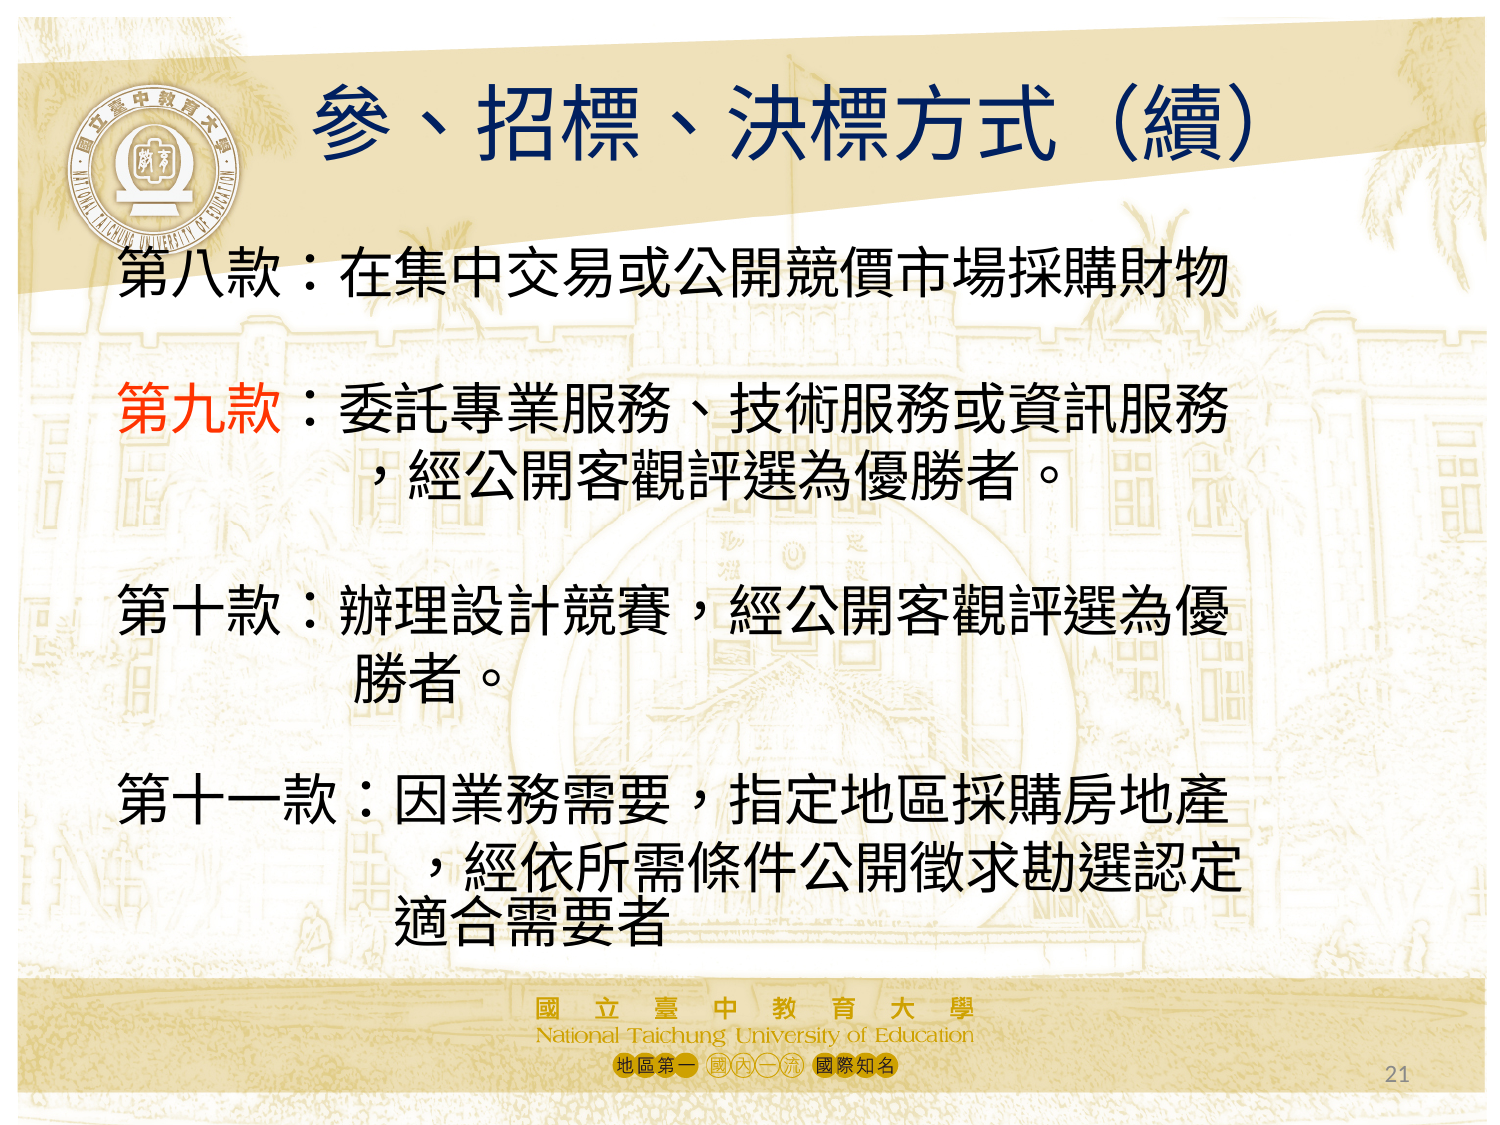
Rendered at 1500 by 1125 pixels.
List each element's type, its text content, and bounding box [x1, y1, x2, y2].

picture [0, 0, 1500, 1125]
text_box <編號> [1074, 1042, 1426, 1103]
title 參、招標、決標方式（續） [289, 45, 1329, 197]
list 第八款：在集中交易或公開競價市場採購財物 第九款：委託專業服務、技術服務或資訊服務 ，經公開客觀評選為優勝者。 第十款：辦理設計競賽，經公開客觀評選為優 勝者。 第十一款：因業務需要，指定地區採購房地產 ，經依所需條件公開徵求勘選認定 適合需要者 [100, 243, 1329, 965]
